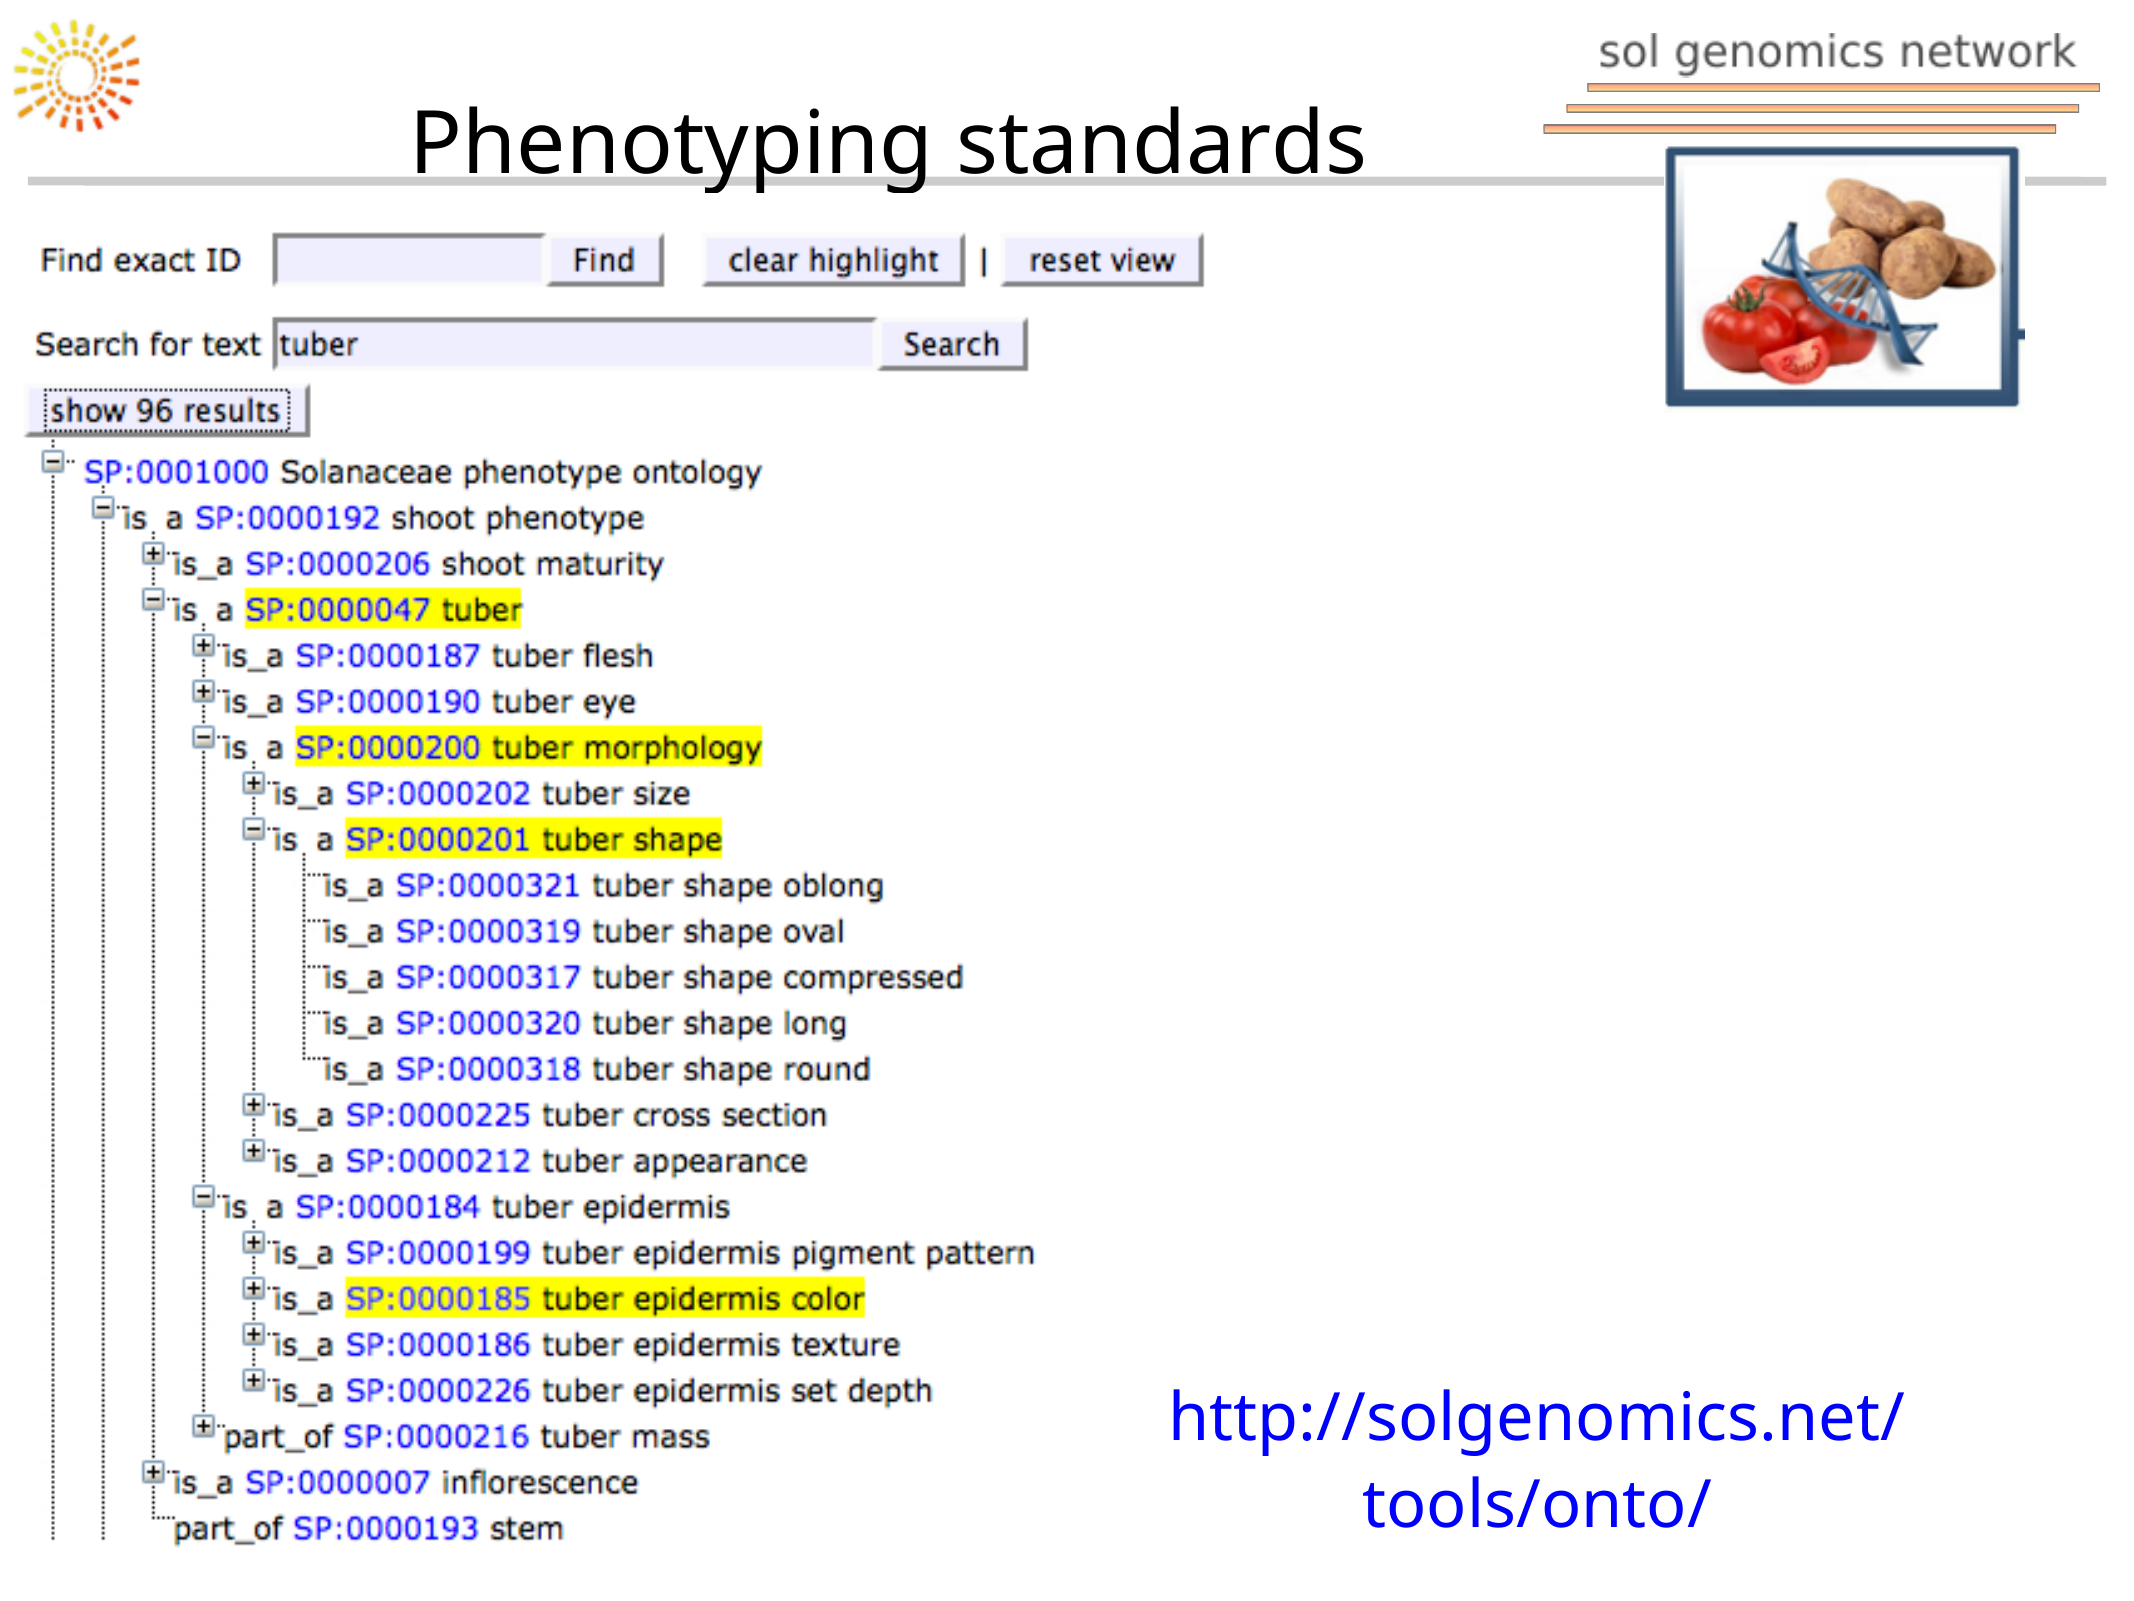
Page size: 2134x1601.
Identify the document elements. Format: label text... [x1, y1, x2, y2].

text_box [1543, 124, 2057, 134]
picture [21, 193, 1222, 1576]
text_box Phenotyping standards [262, 75, 1538, 191]
text_box [1587, 83, 2100, 92]
picture [4, 6, 150, 151]
picture [1664, 143, 2025, 413]
text_box http://solgenomics.net/tools/onto/ [1049, 1363, 2025, 1456]
picture [1597, 33, 2078, 78]
text_box [1566, 104, 2080, 113]
